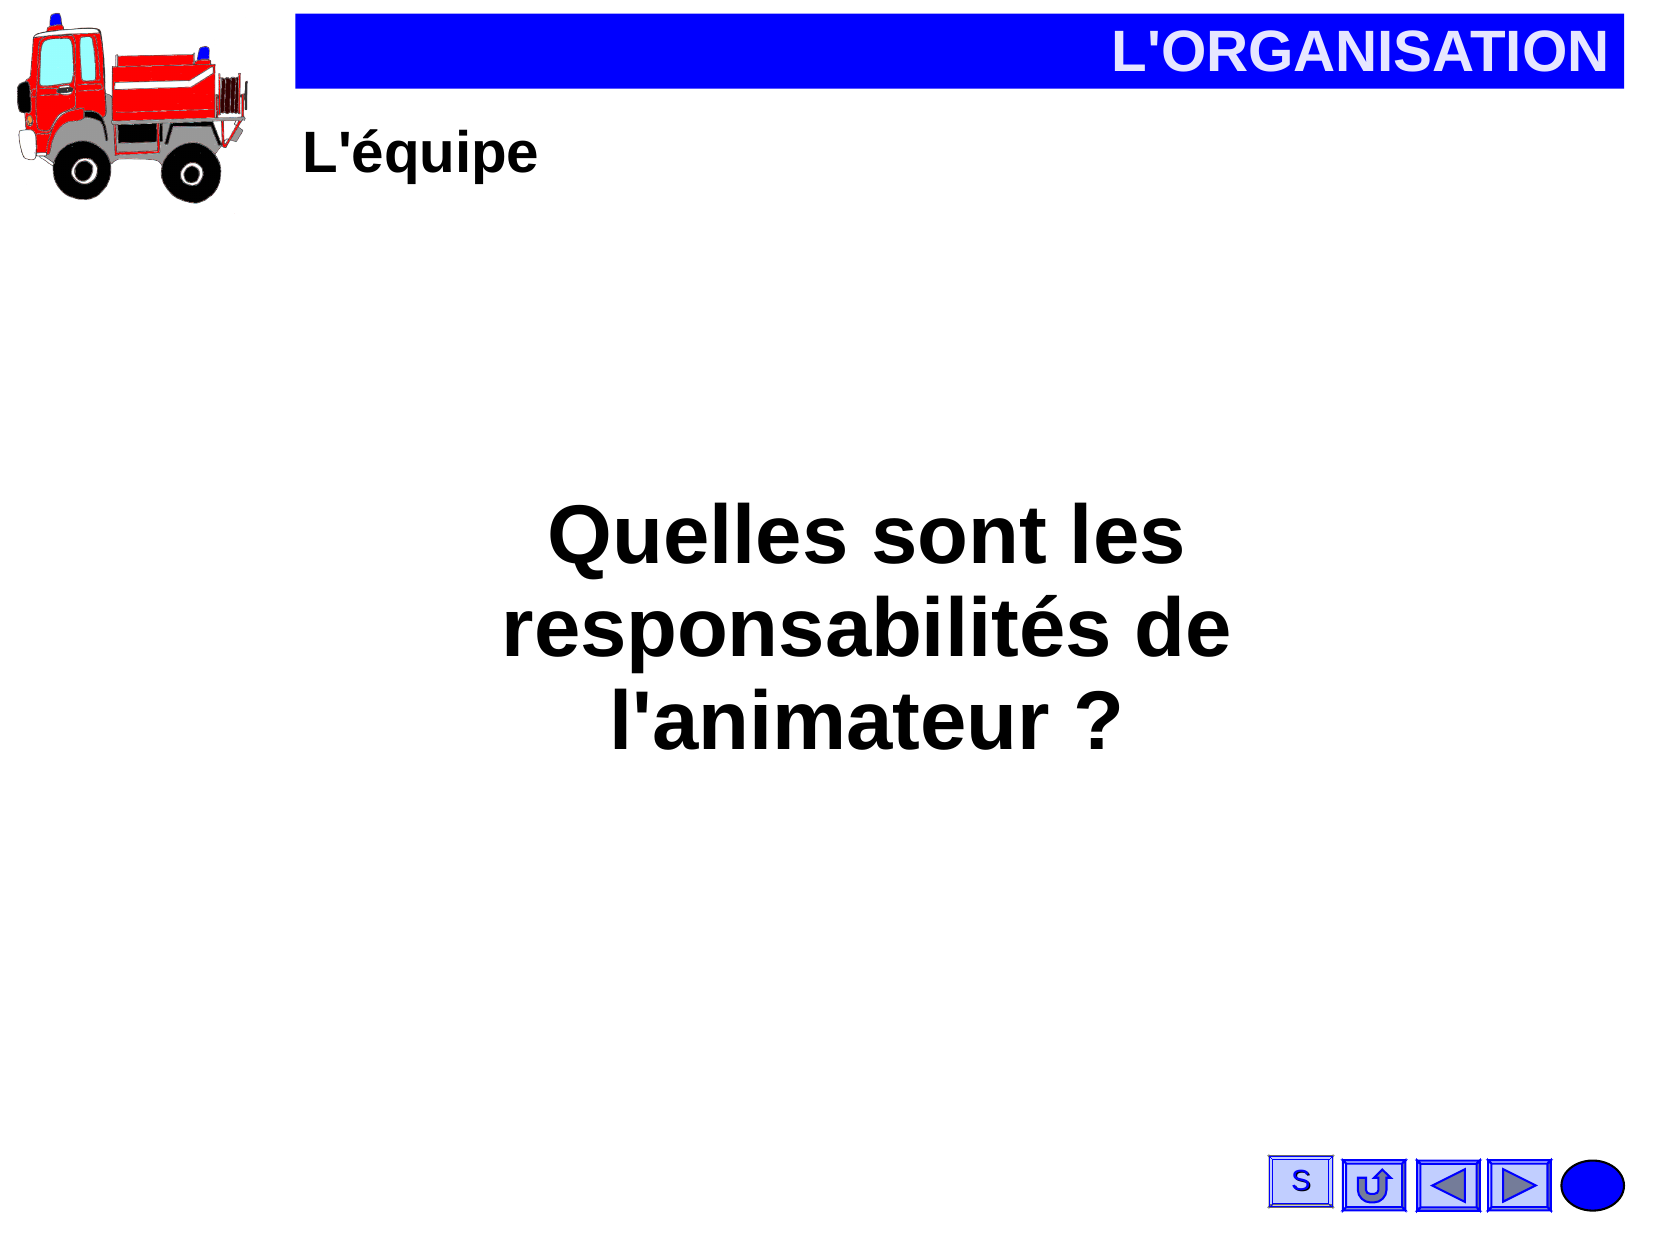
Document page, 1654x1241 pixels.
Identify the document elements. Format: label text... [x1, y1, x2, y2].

text_box L'équipe [287, 112, 555, 193]
text_box L'ORGANISATION [295, 13, 1625, 89]
picture [8, 8, 257, 216]
text_box [1561, 1160, 1625, 1211]
list Quelles sont les responsabilités de l'animateur ? [201, 265, 1477, 916]
